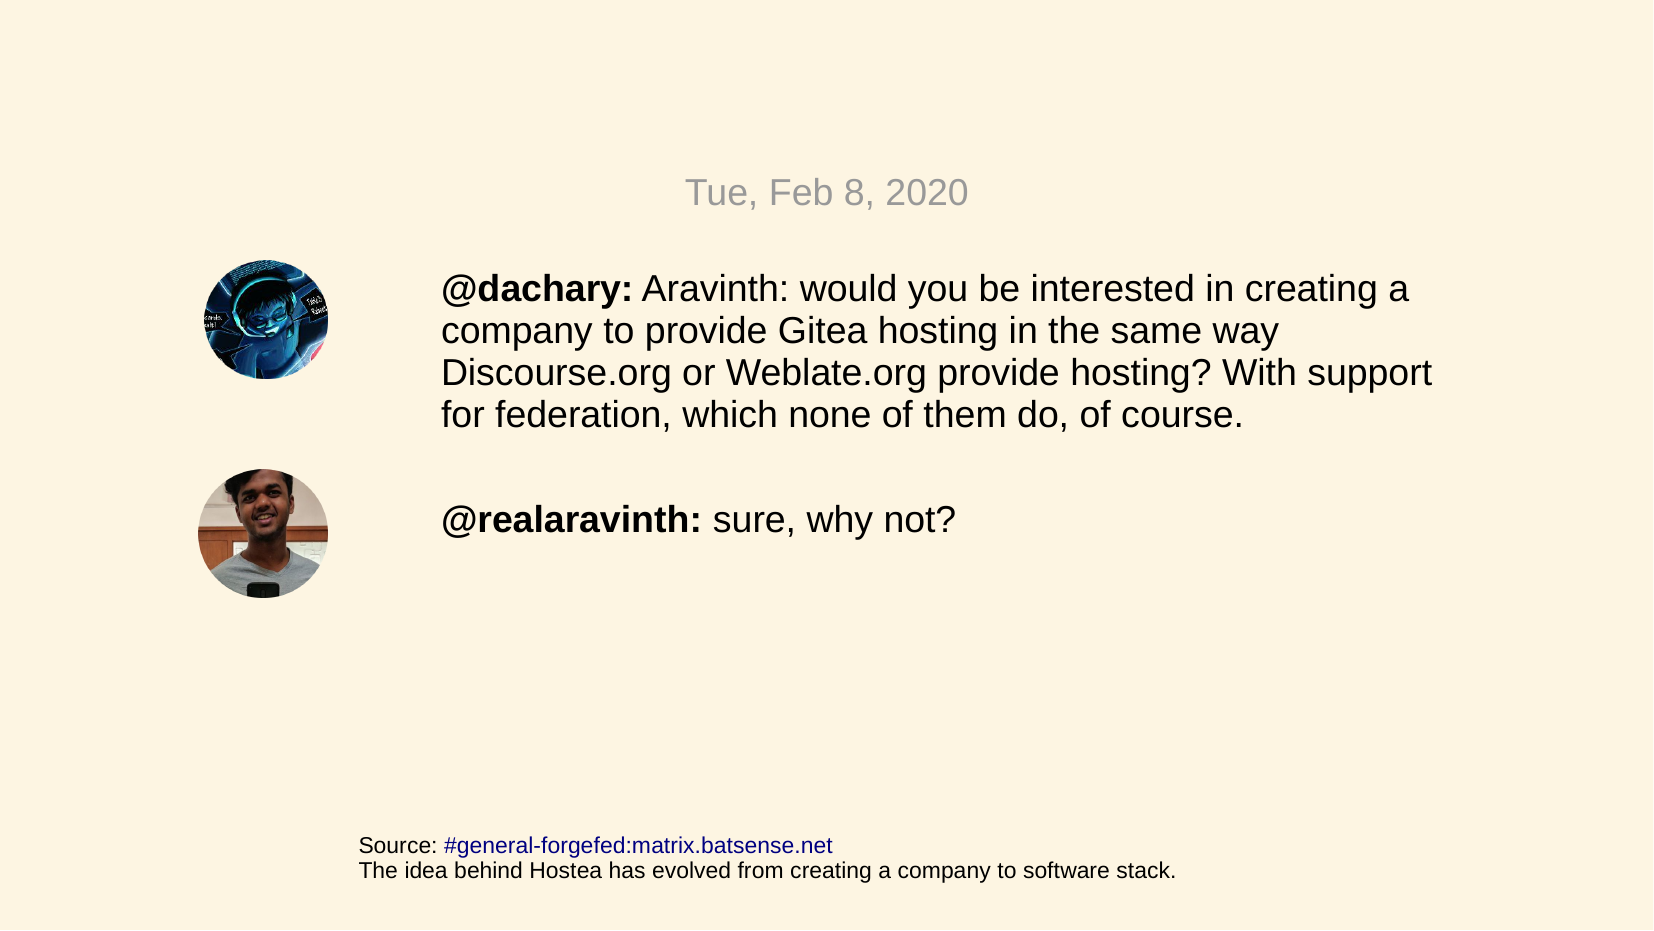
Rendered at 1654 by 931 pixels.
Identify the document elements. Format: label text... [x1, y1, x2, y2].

text_box @realaravinth: sure, why not? [390, 490, 1453, 590]
picture [198, 469, 328, 598]
text_box Tue, Feb 8, 2020 [278, 163, 1341, 263]
picture [204, 260, 328, 380]
text_box Source: #general-forgefed:matrix.batsense.net The idea behind Hostea has evolved from creating a company to software stack. [343, 825, 1207, 917]
text_box @dachary: Aravinth: would you be interested in creating a company to provide Gitea hosting in the same way Discourse.org or Weblate.org provide hosting? With support for federation, which none of them do, of course. [390, 260, 1453, 444]
